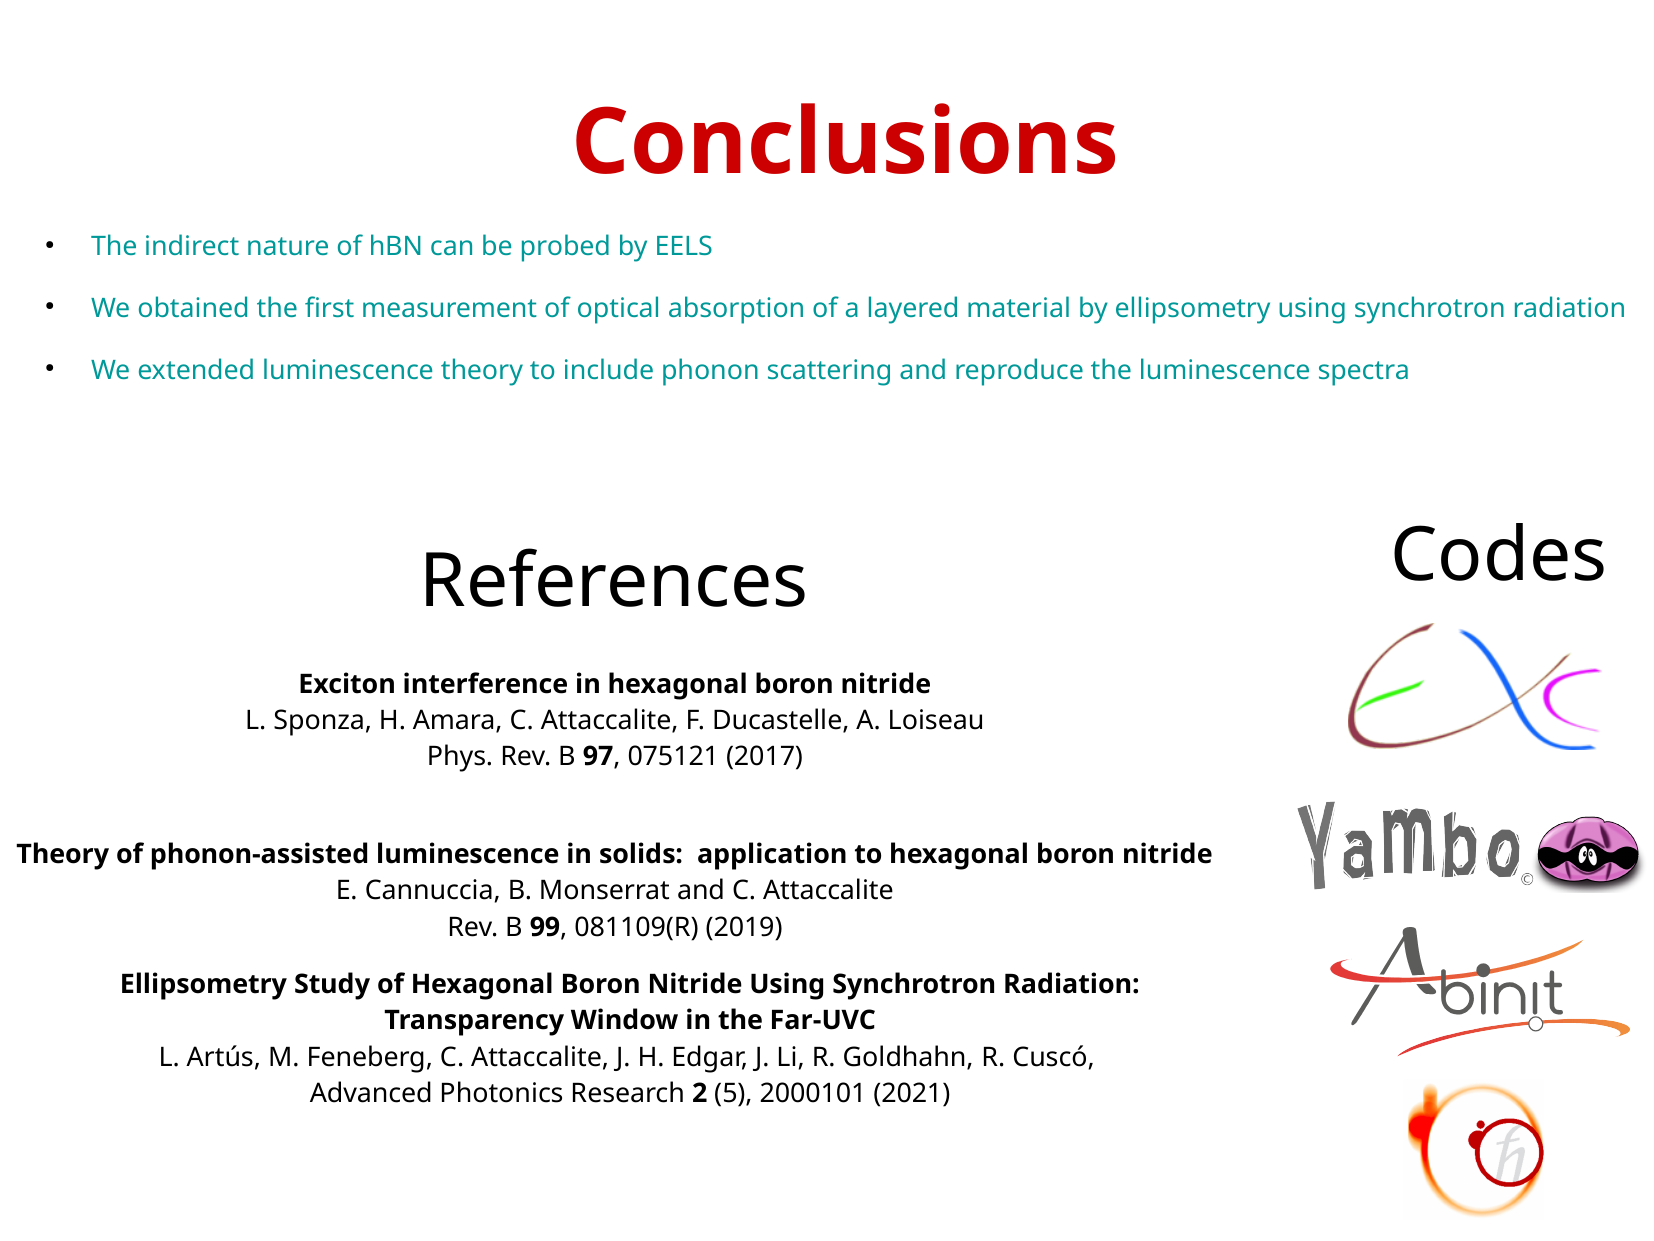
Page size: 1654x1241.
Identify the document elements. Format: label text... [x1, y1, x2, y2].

title References [134, 514, 1118, 628]
picture [1403, 1079, 1544, 1220]
picture [1320, 919, 1637, 1066]
title Codes [1304, 488, 1654, 602]
picture [1286, 794, 1647, 893]
text_box The indirect nature of hBN can be probed by EELS We obtained the first measurement of optical absorption of a layered material by ellipsometry using synchrotron radiation We extended luminescence theory to include phonon scattering and reproduce the luminescence spectra [30, 227, 1636, 423]
text_box Conclusions [560, 57, 1131, 219]
picture [1348, 623, 1602, 751]
list Exciton interference in hexagonal boron nitride L. Sponza, H. Amara, C. Attaccalite, F. Ducastelle, A. Loiseau Phys. Rev. B 97, 075121 (2017) Theory of phonon-assisted luminescence in solids: application to hexagonal boron nitride E. Cannuccia, B. Monserrat and C. Attaccalite Rev. B 99, 081109(R) (2019) Ellipsometry Study of Hexagonal Boron Nitride Using Synchrotron Radiation: Transparency Window in the Far‐UVC L. Artús, M. Feneberg, C. Attaccalite, J. H. Edgar, J. Li, R. Goldhahn, R. Cuscó, Advanced Photonics Research 2 (5), 2000101 (2021) [15, 575, 1216, 1146]
